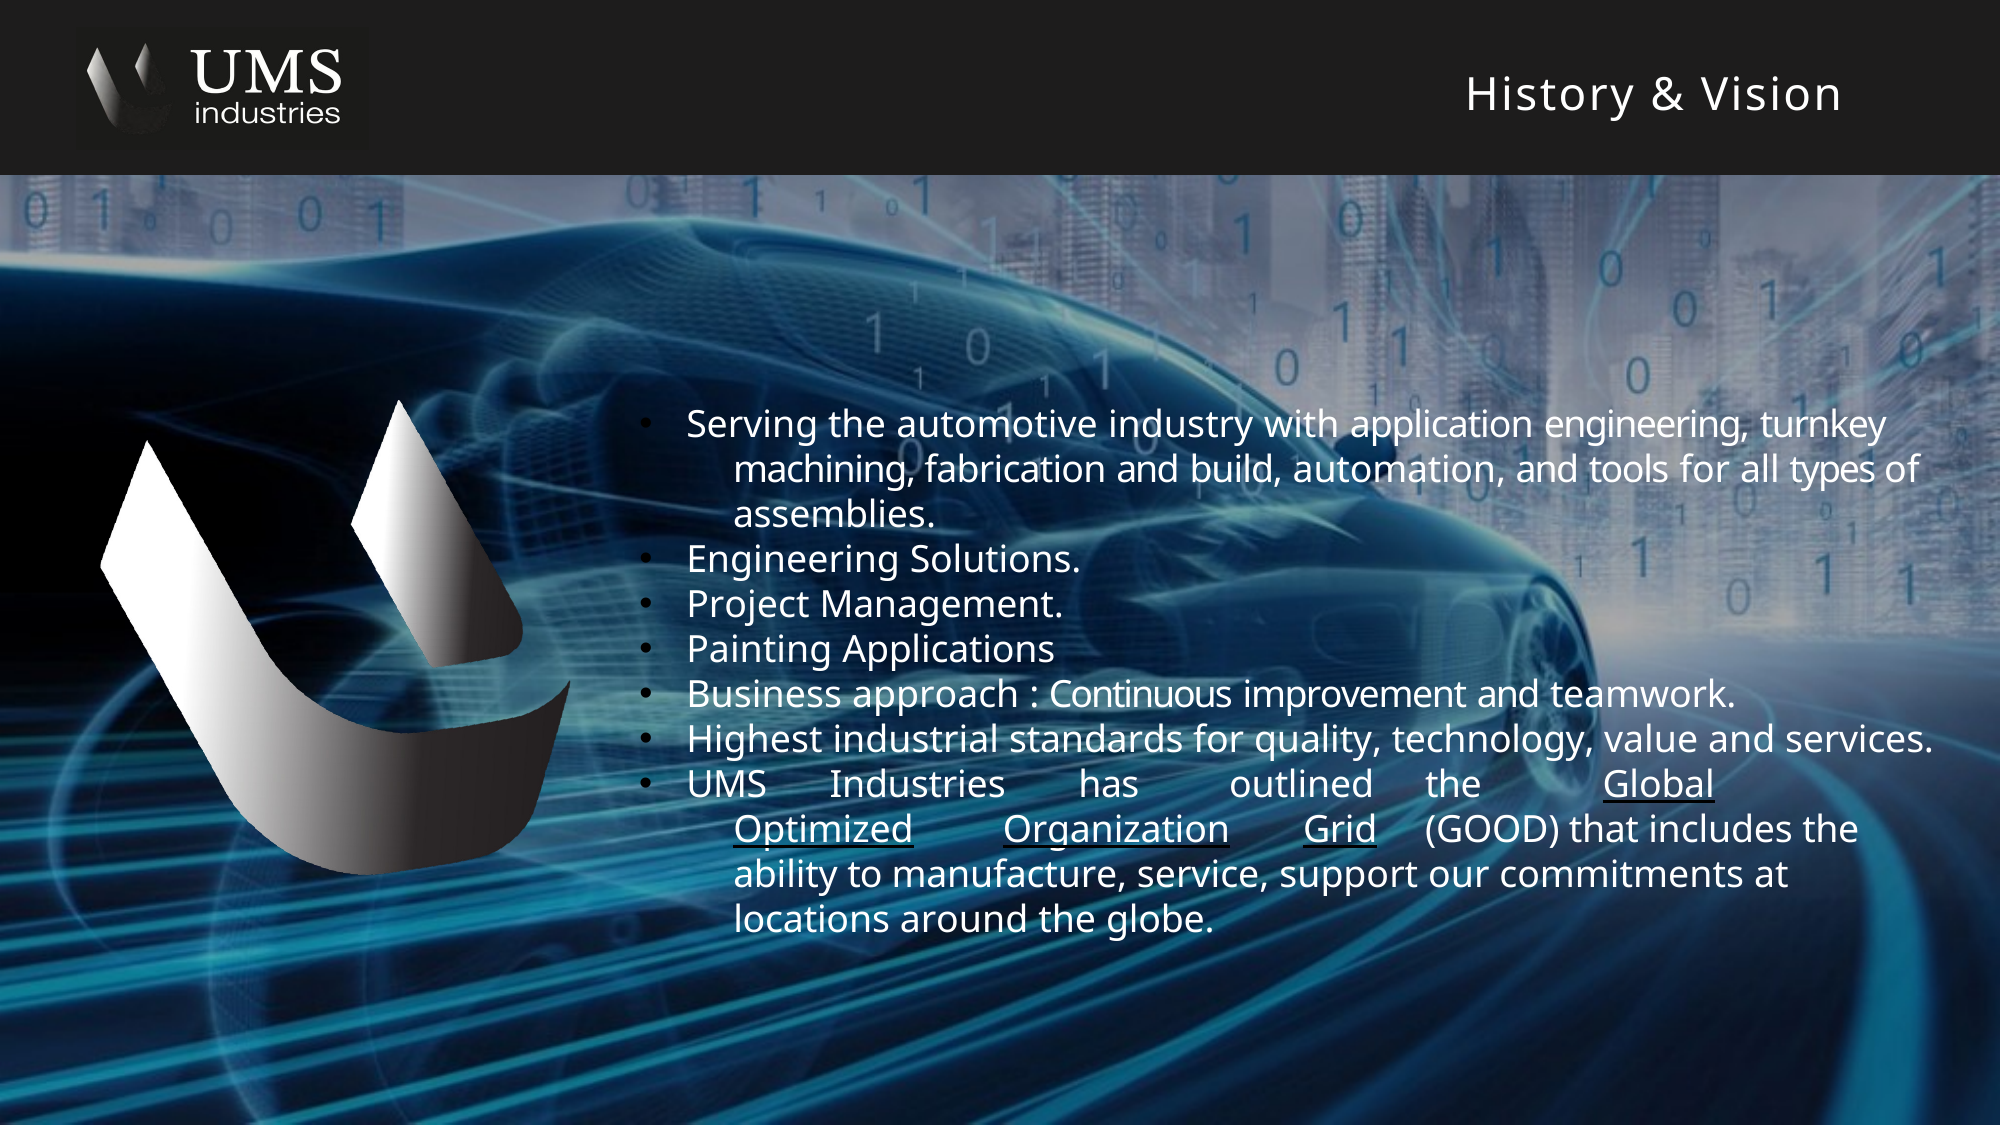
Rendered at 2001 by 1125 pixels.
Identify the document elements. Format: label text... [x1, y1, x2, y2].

text_box Serving the automotive industry with application engineering, turnkey machining, fabrication and build, automation, and tools for all types of assemblies. Engineering Solutions. Project Management. Painting Applications Business approach : Continuous improvement and teamwork. Highest industrial standards for quality, technology, value and services. UMS Industries has outlined the Global Optimized Organization Grid (GOOD) that includes the ability to manufacture, service, support our commitments at locations around the globe. [624, 371, 1938, 901]
text_box History & Vision [1449, 57, 1924, 128]
text_box [0, 0, 2000, 175]
picture [0, 175, 2000, 1125]
picture [76, 27, 369, 150]
